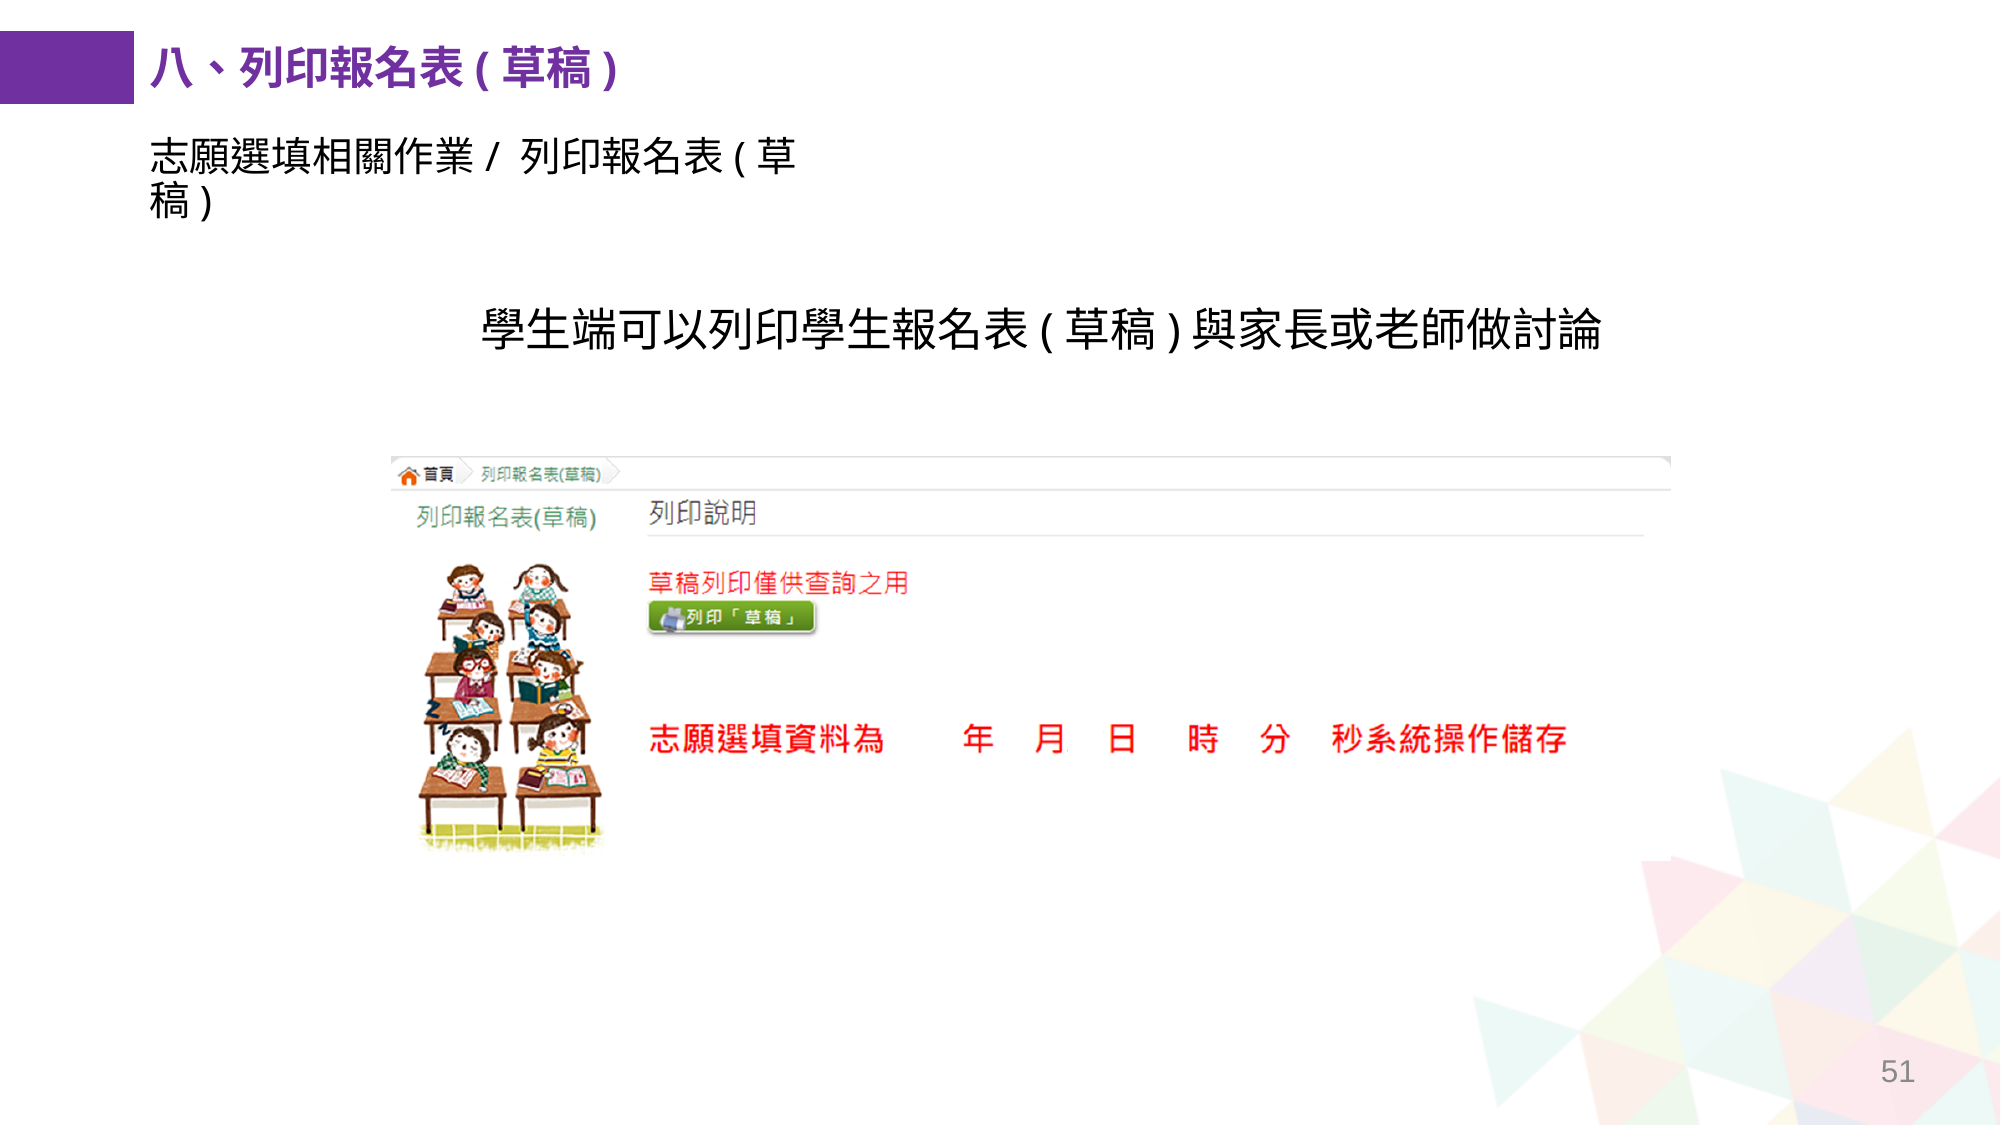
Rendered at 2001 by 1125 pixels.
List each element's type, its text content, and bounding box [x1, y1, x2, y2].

title 志願選填相關作業/ 列印報名表(草稿) [134, 121, 866, 177]
list 學生端可以列印學生報名表(草稿)與家長或老師做討論 [444, 292, 1643, 425]
picture [391, 457, 1671, 861]
text_box 51 [1868, 1038, 1989, 1125]
text_box 八、列印報名表(草稿) [134, 37, 958, 116]
text_box [0, 31, 134, 104]
